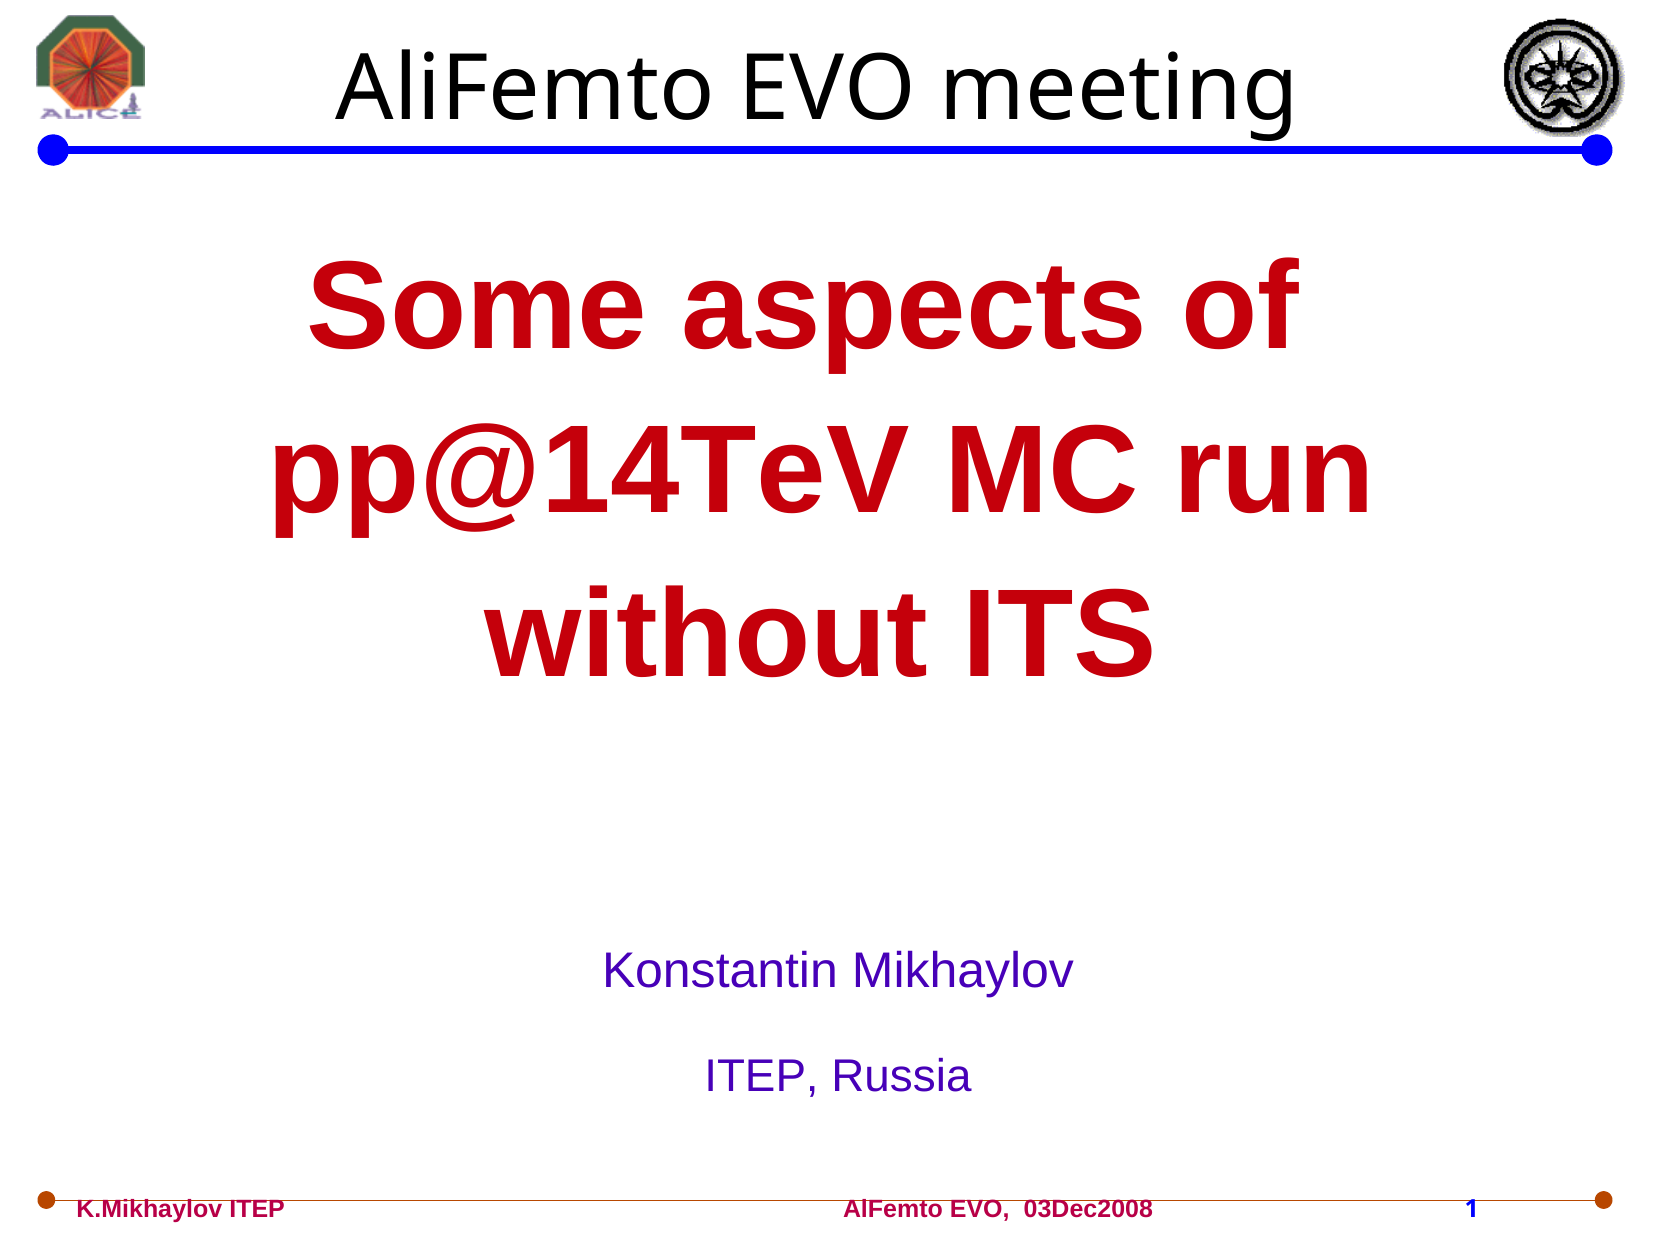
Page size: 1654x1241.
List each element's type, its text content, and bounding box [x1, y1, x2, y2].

text_box K.Mikhaylov ITEP AlFemto EVO, 03Dec2008 <номер> [61, 1196, 1623, 1241]
title AliFemto EVO meeting [145, 37, 1497, 91]
picture [36, 15, 145, 120]
subtitle Some aspects of pp@14TeV MC run without ITS Konstantin Mikhaylov ITEP, Russia [78, 154, 1564, 1196]
picture [1497, 14, 1625, 137]
subtitle Some aspects of pp@14TeV MC run without ITS Konstantin Mikhaylov ITEP, Russia [78, 91, 1564, 146]
